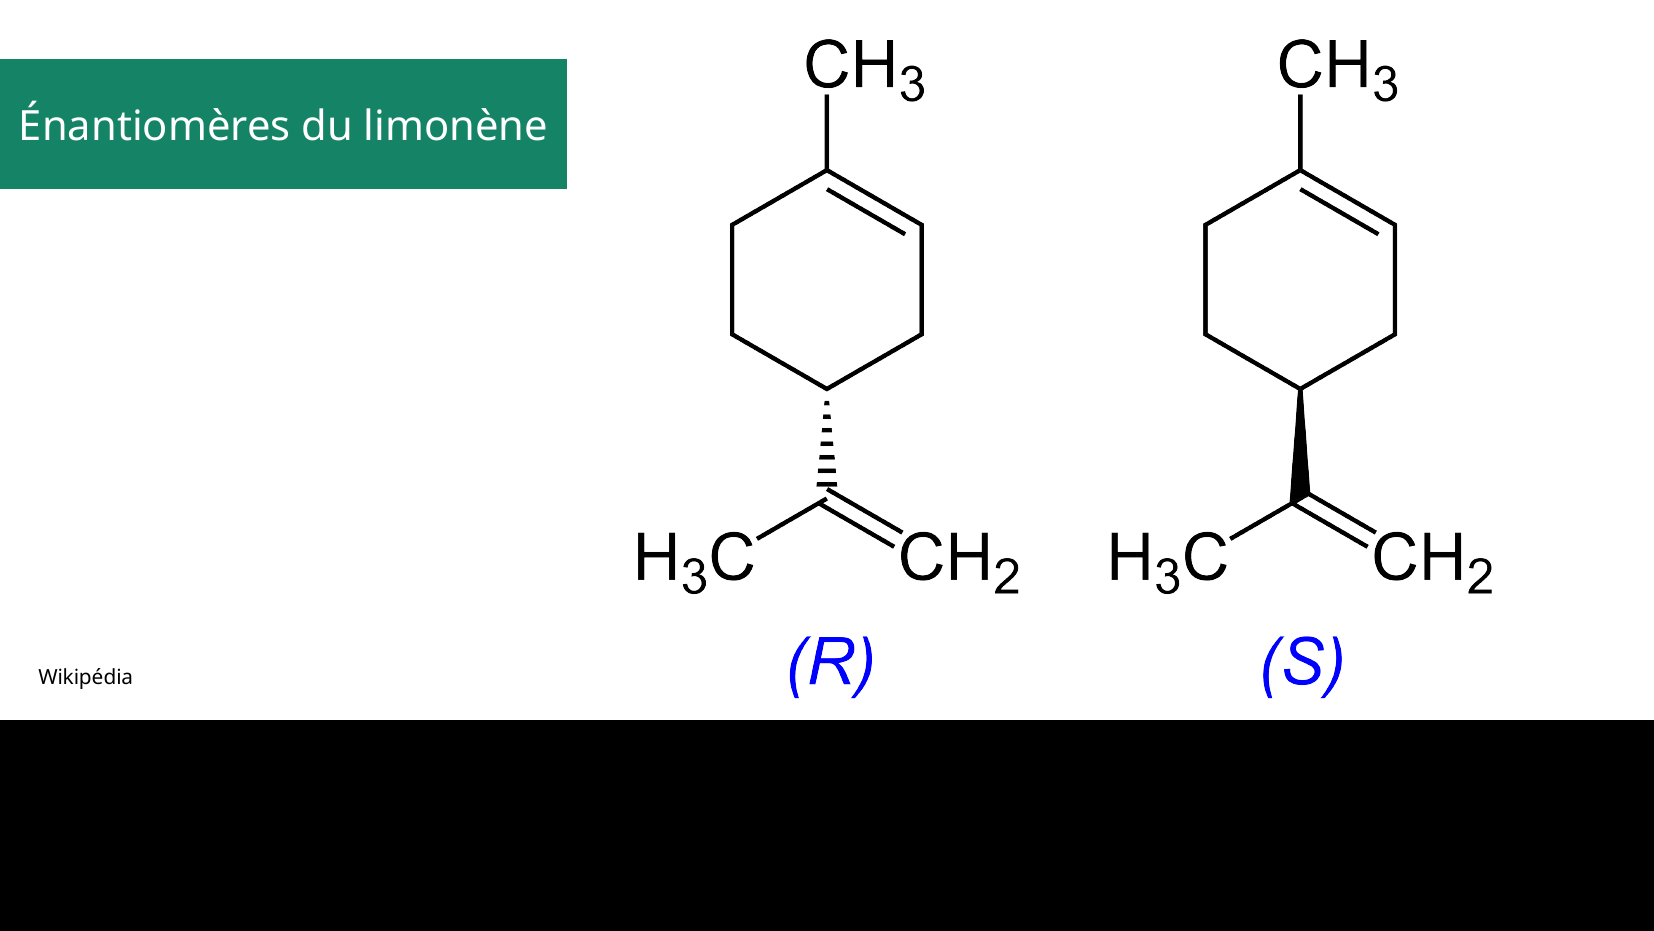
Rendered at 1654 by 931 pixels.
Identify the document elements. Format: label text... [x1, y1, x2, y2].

picture [625, 23, 1502, 705]
text_box Énantiomères du limonène [0, 59, 567, 189]
text_box Wikipédia [23, 655, 140, 697]
text_box [0, 720, 1654, 931]
